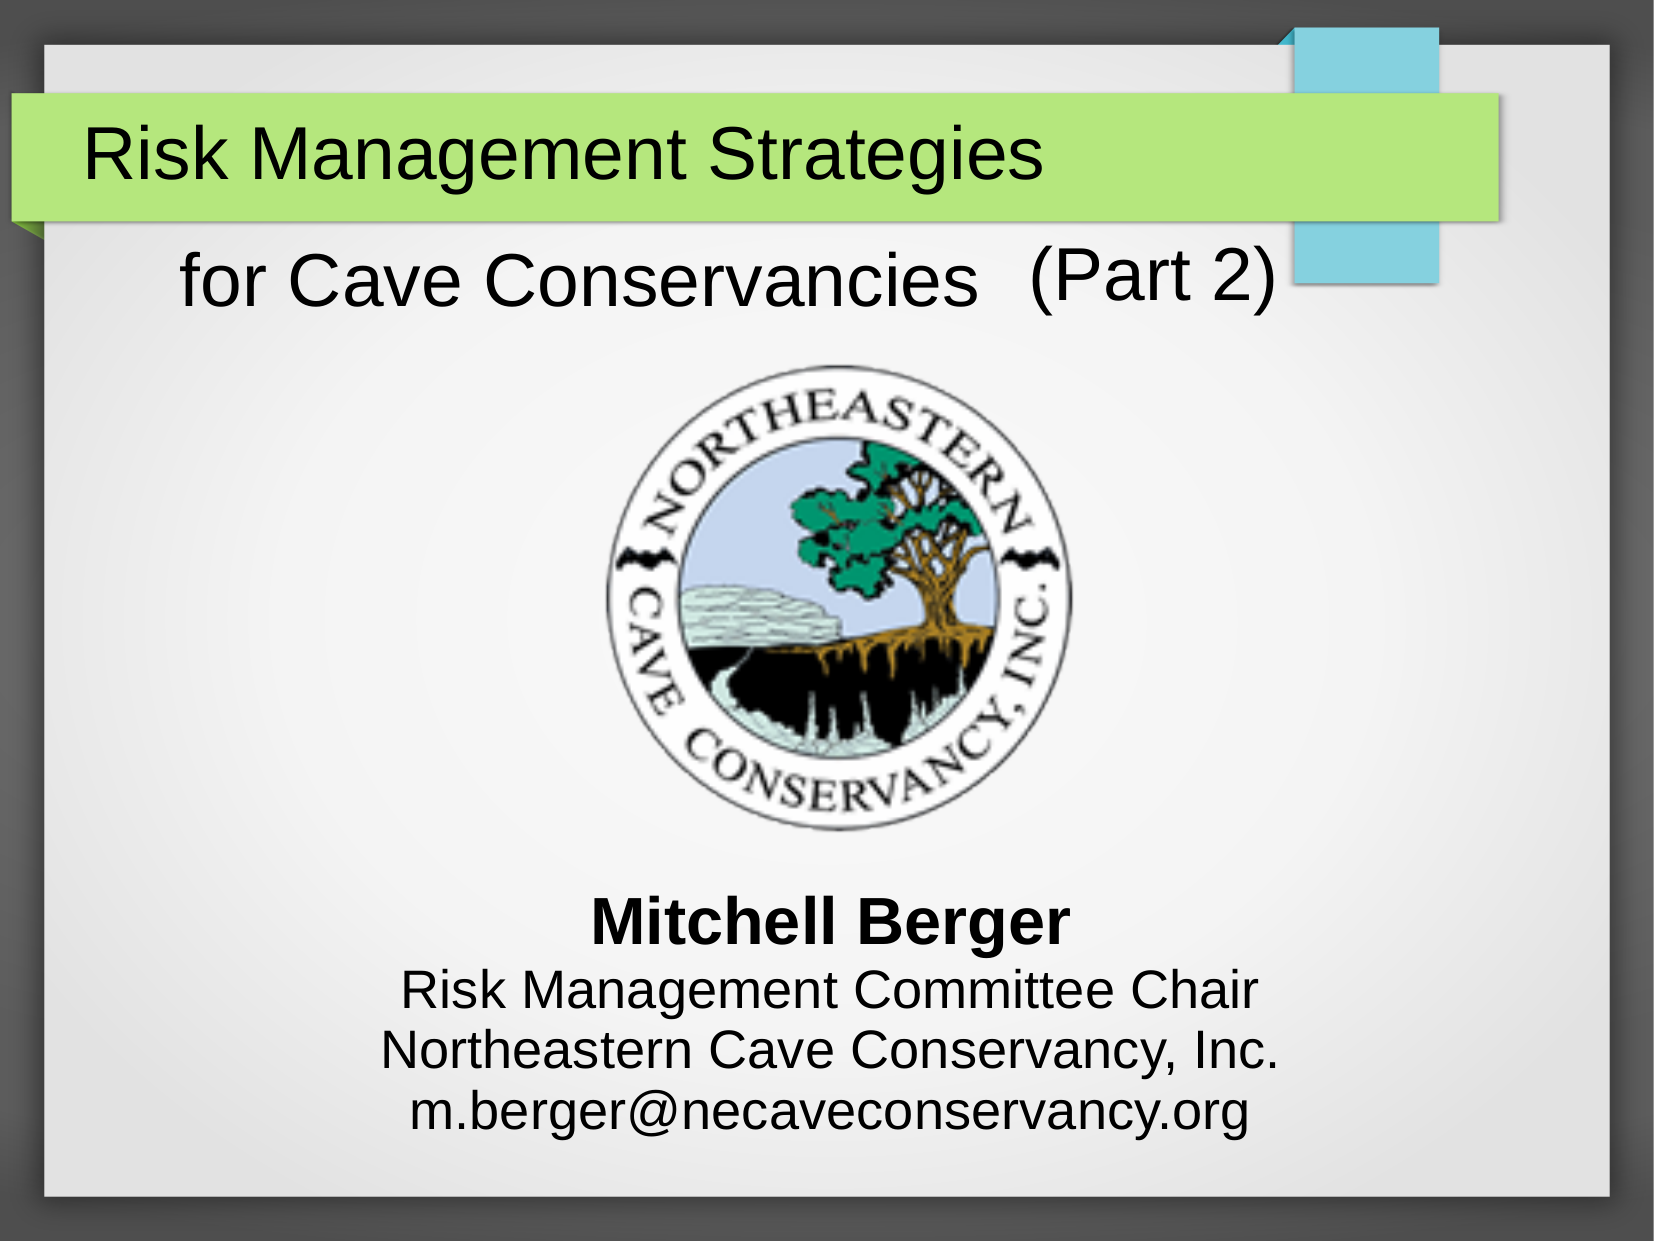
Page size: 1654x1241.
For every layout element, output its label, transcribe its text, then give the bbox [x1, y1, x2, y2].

text_box for Cave Conservancies [165, 231, 996, 331]
picture [0, 0, 1654, 1241]
subtitle Mitchell Berger Risk Management Committee Chair Northeastern Cave Conservancy, Inc. m.berger@necaveconservancy.org [101, 840, 1561, 1186]
text_box (Part 2) [1013, 225, 1294, 324]
title Risk Management Strategies [82, 94, 1264, 213]
